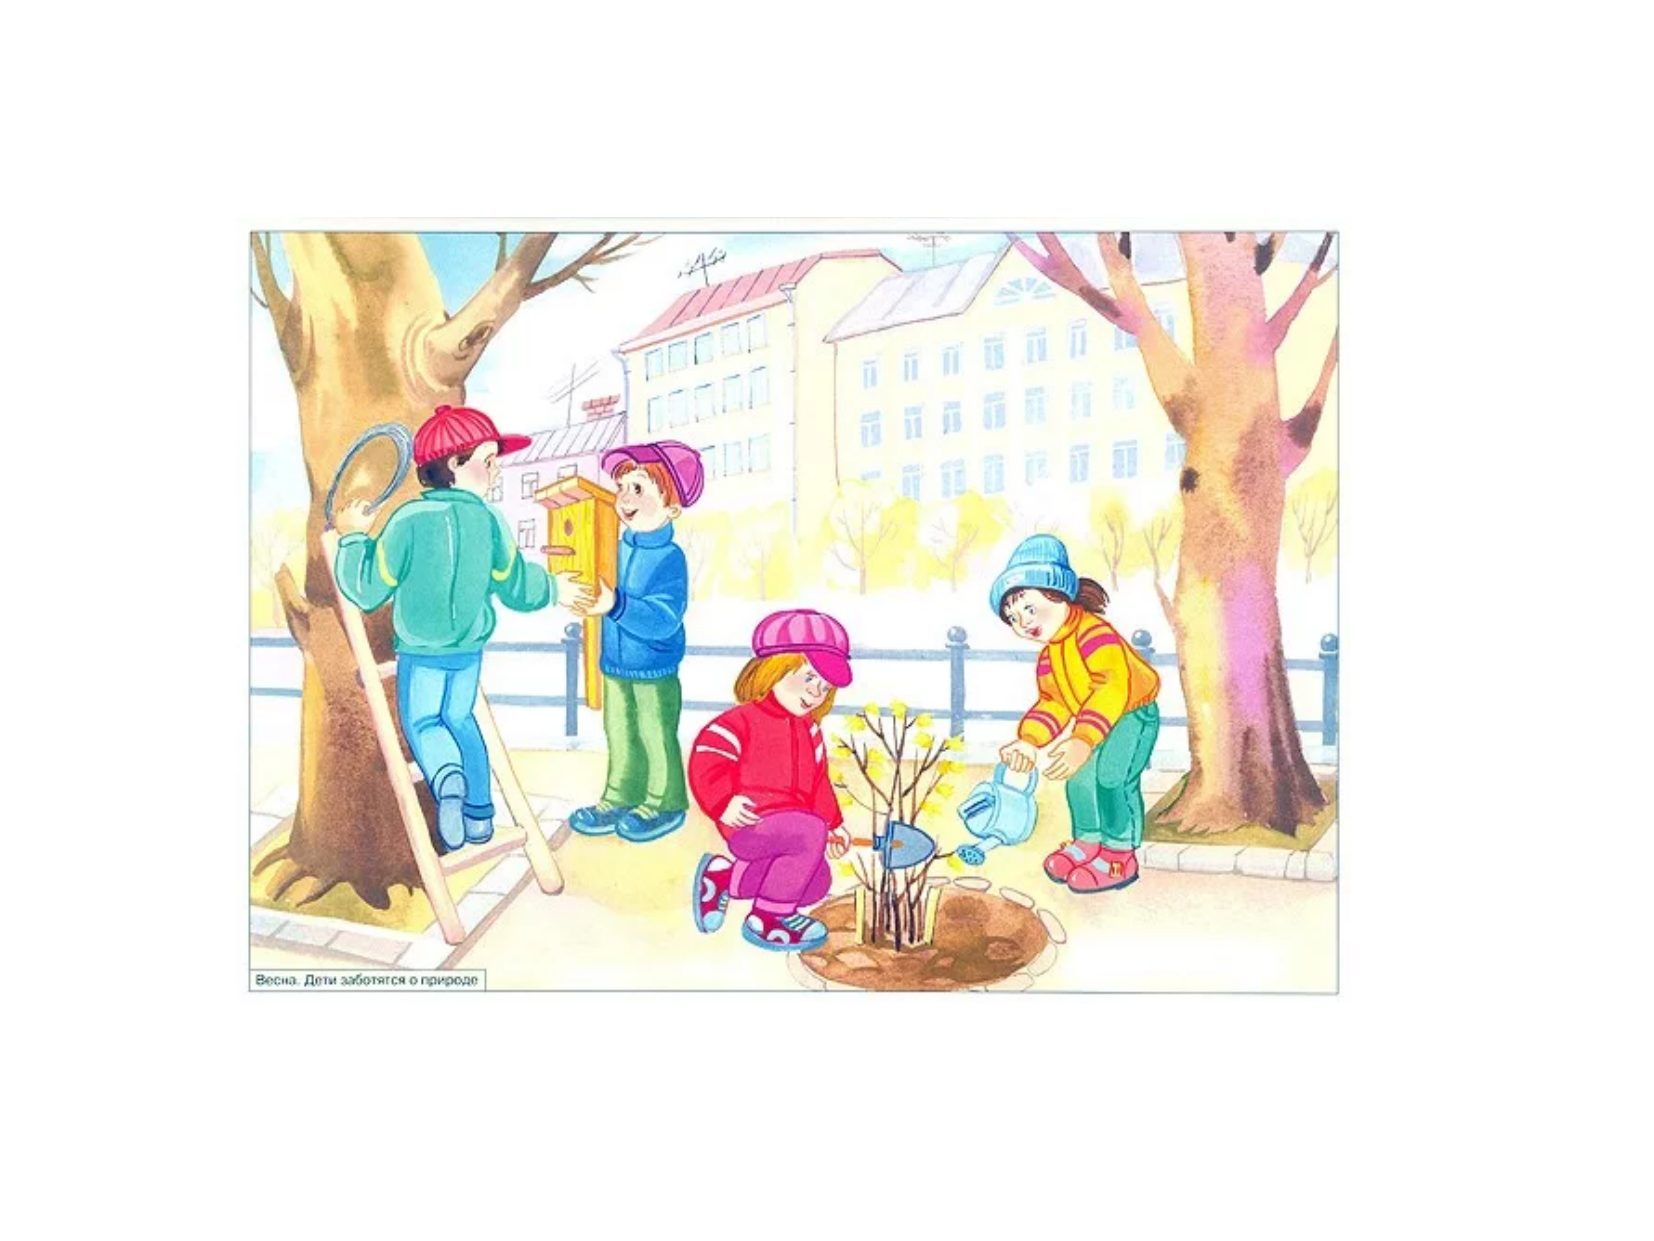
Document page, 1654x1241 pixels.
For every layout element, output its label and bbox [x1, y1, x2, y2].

picture [236, 217, 1351, 1004]
